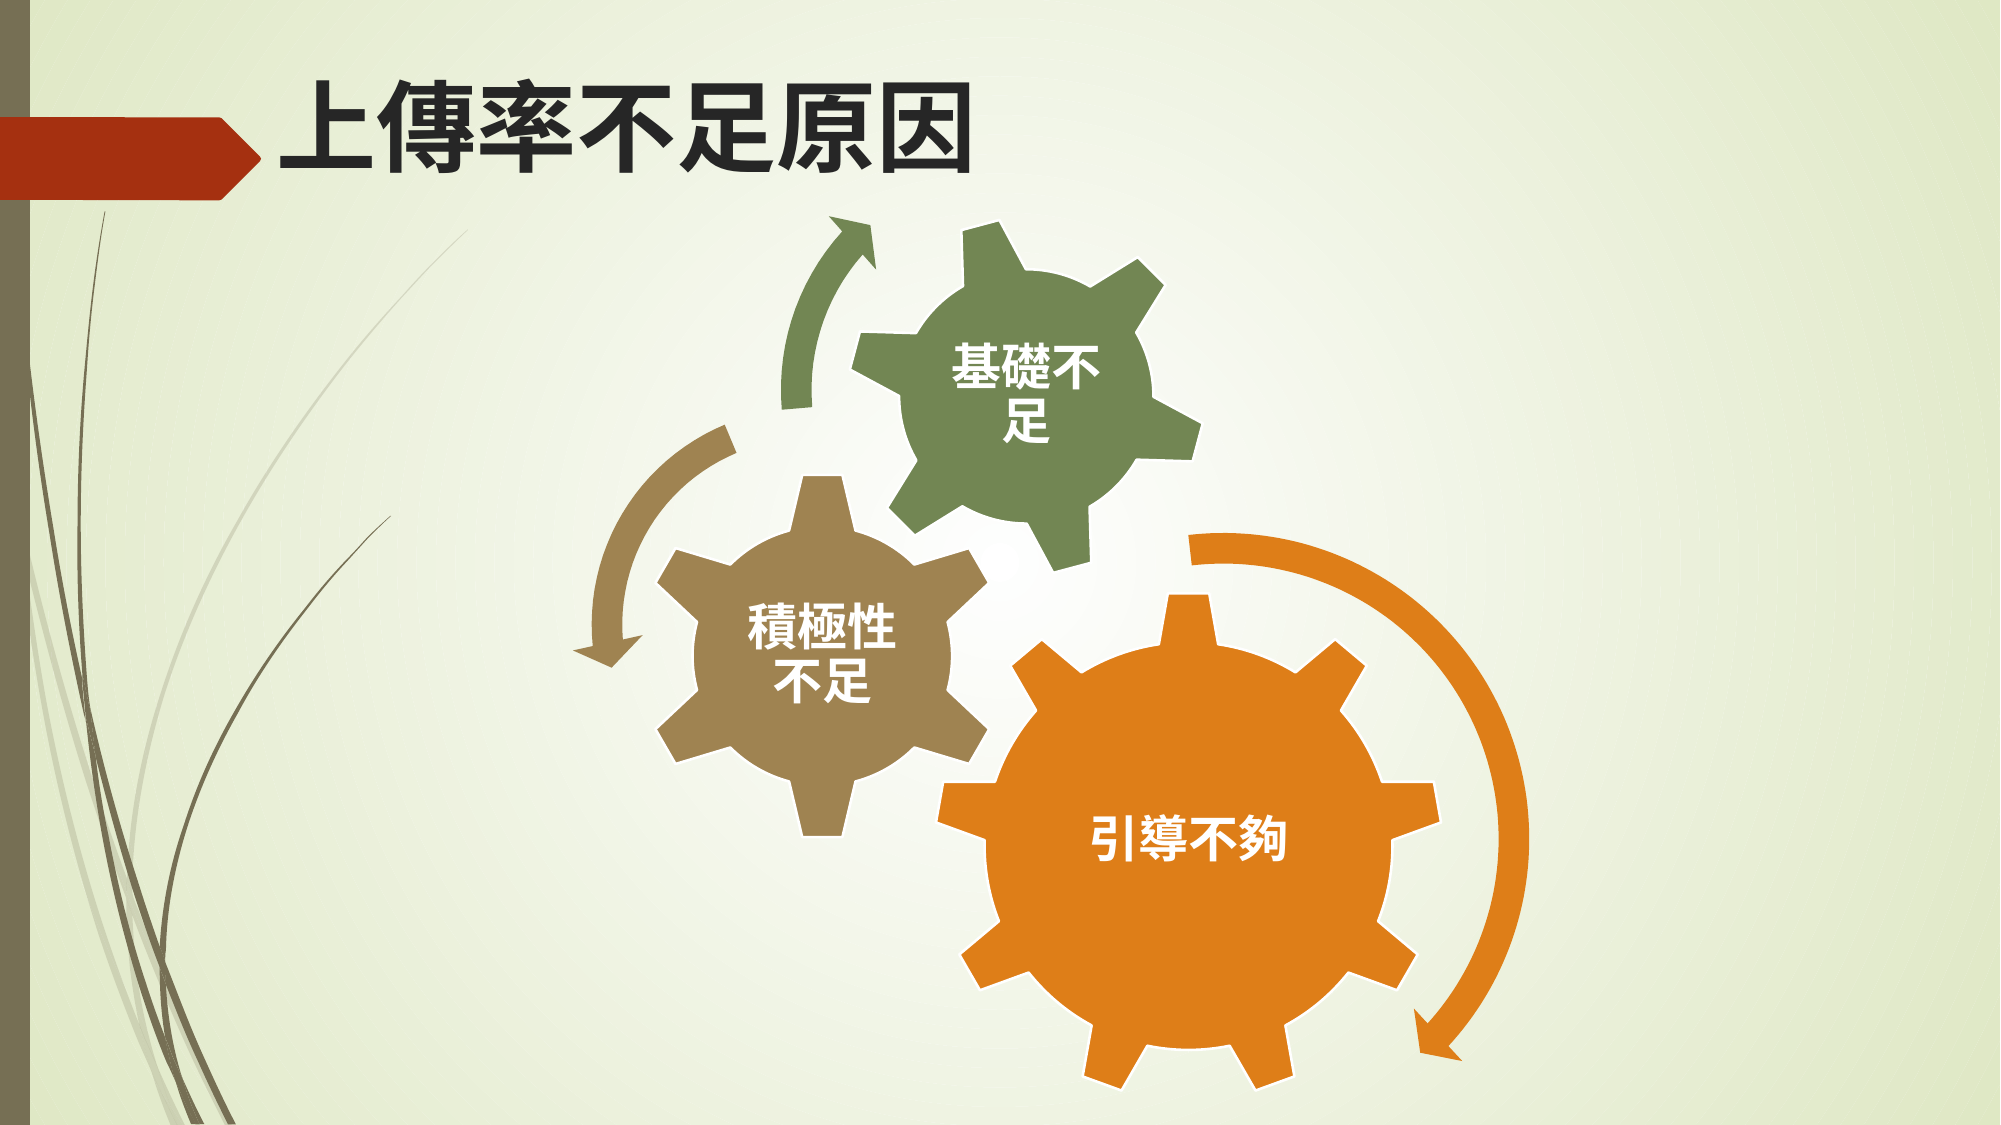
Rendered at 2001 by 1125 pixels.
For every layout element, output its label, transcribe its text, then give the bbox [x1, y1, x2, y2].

text_box [781, 216, 877, 410]
text_box [572, 424, 737, 668]
text_box [1188, 532, 1530, 1062]
title 上傳率不足原因 [854, 256, 872, 267]
text_box 引導不夠 [935, 593, 1442, 1091]
title 上傳率不足原因 [261, 56, 1127, 267]
text_box 積極性不足 [655, 474, 990, 838]
text_box 基礎不足 [849, 219, 1203, 573]
